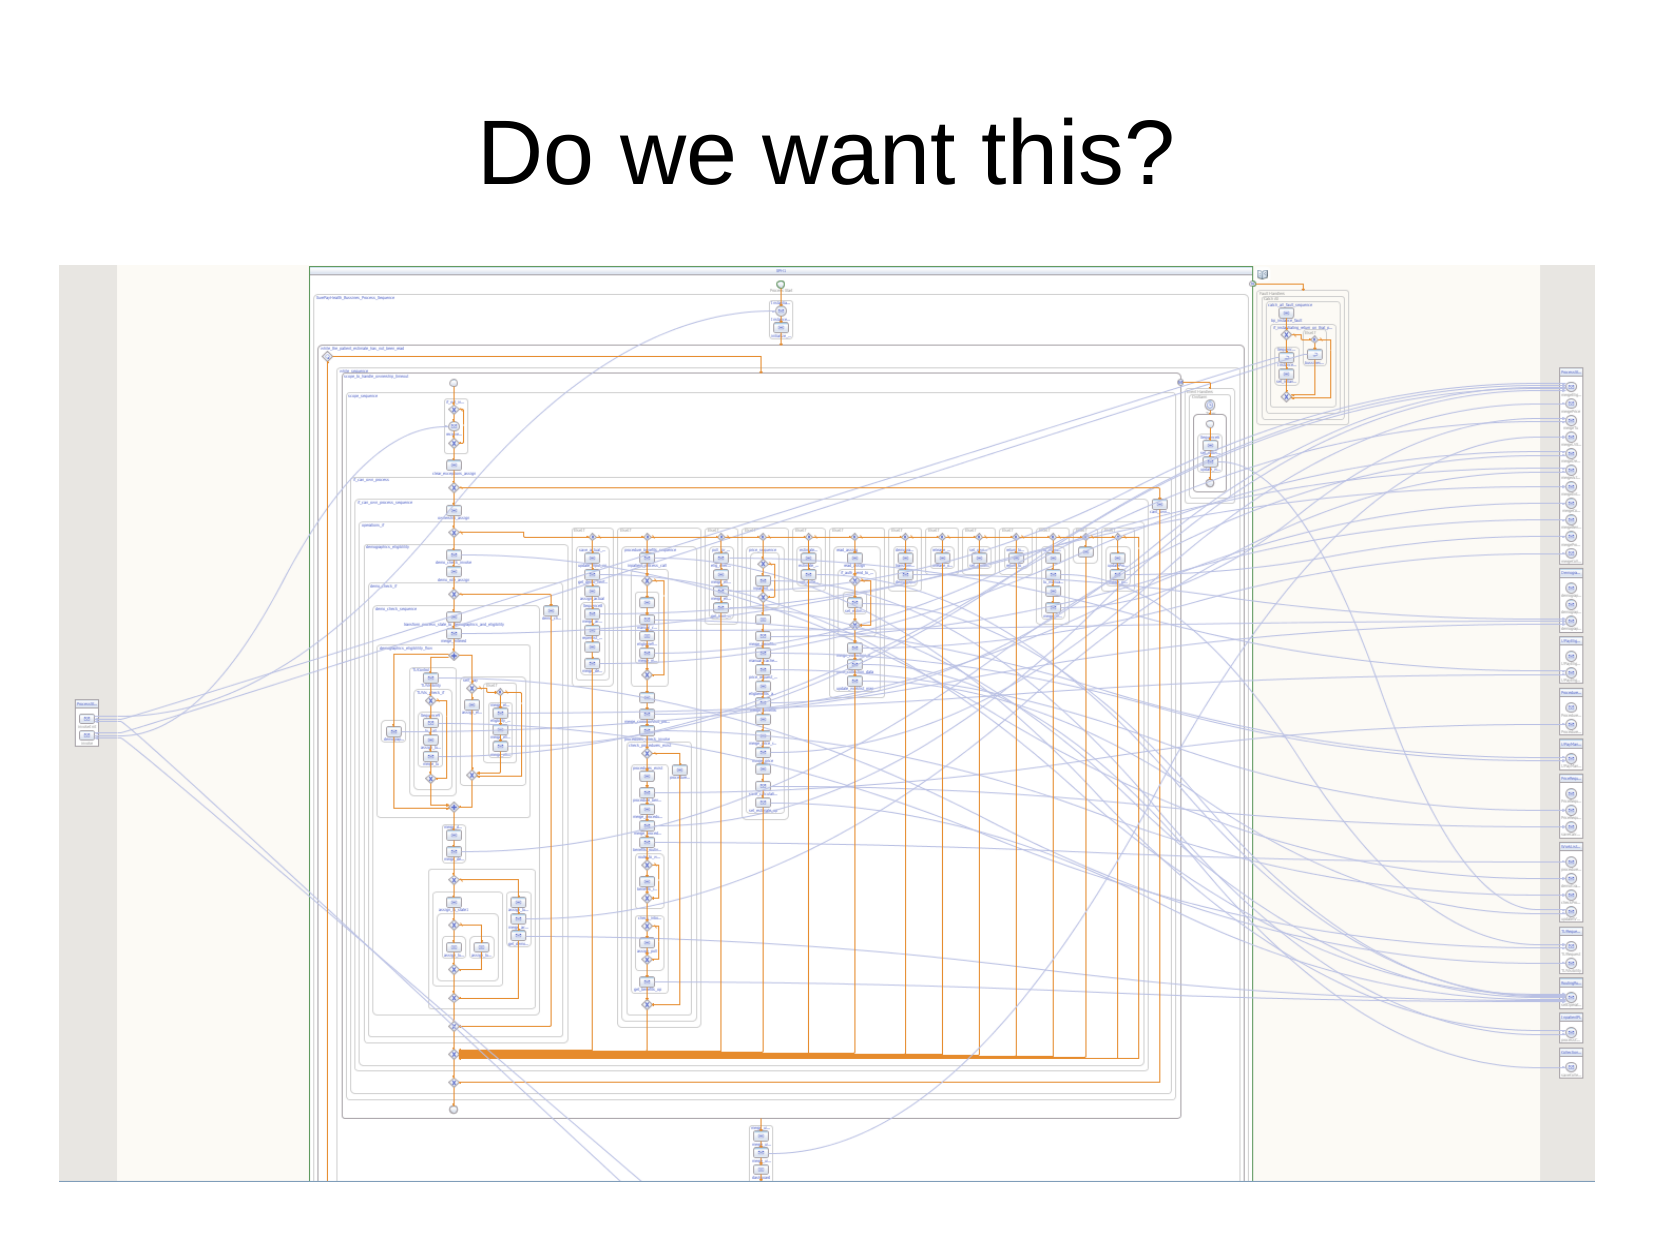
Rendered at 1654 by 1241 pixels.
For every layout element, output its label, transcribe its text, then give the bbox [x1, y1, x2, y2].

picture [59, 265, 1595, 1182]
title Do we want this? [82, 49, 1571, 257]
